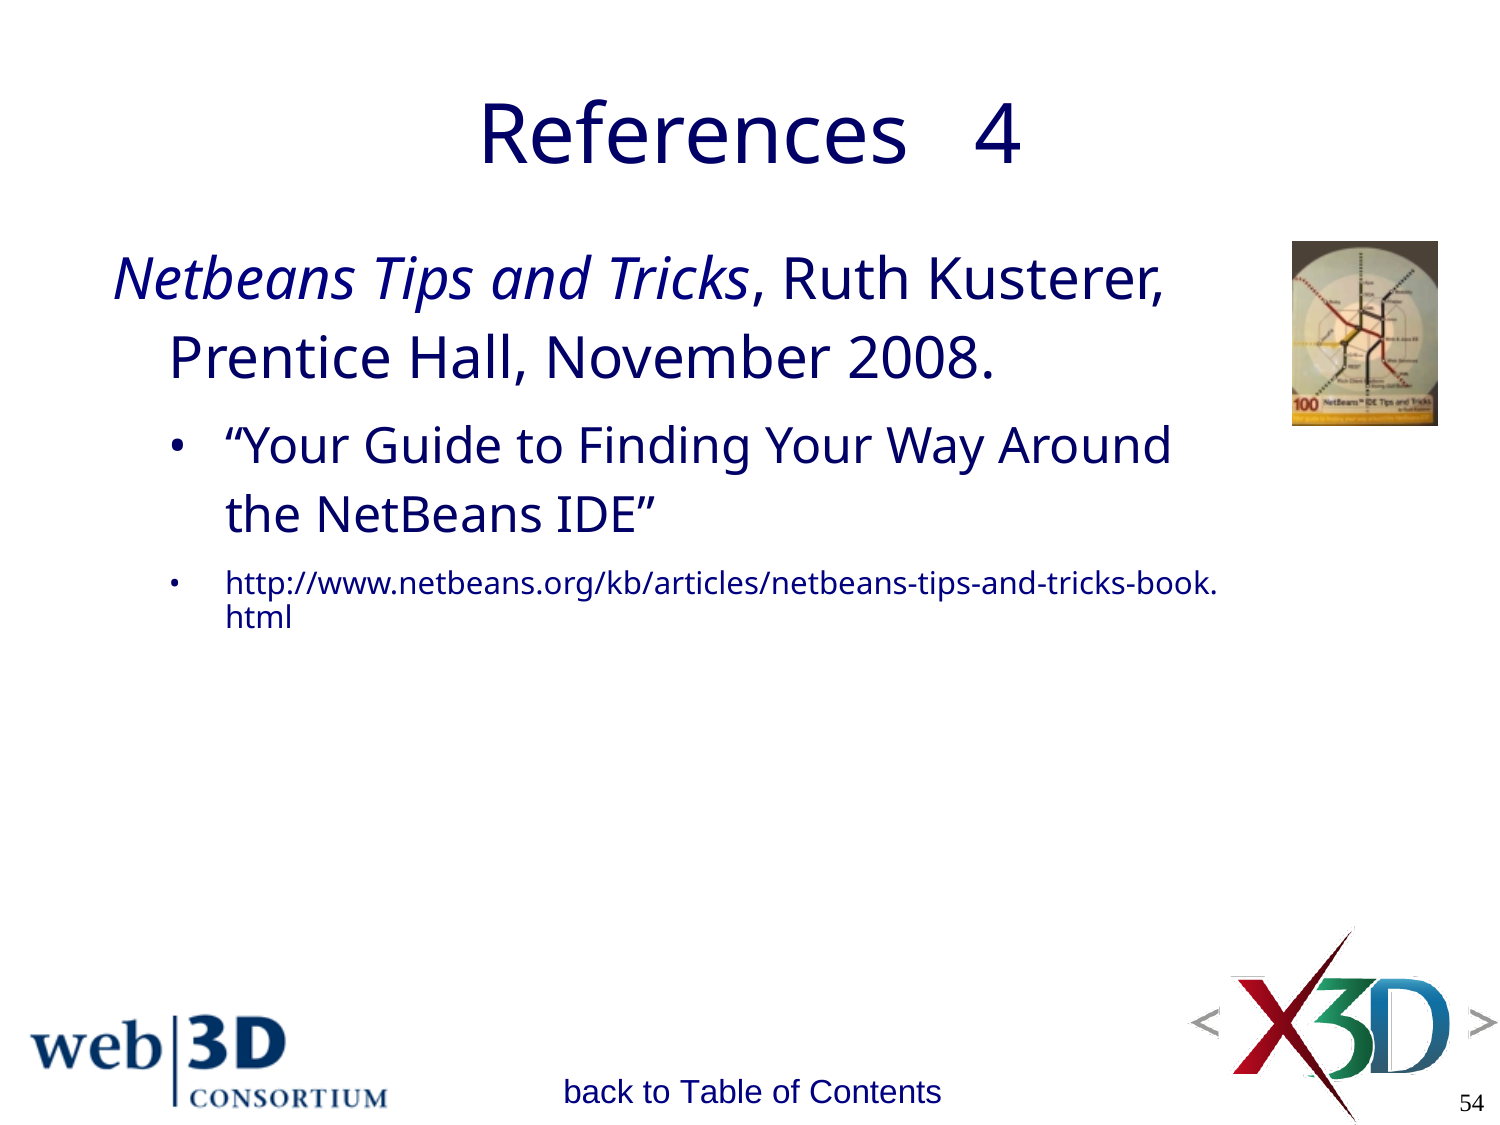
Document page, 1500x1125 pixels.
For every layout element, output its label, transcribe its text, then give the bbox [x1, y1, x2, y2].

picture [12, 998, 413, 1118]
picture [1292, 241, 1438, 426]
picture [1187, 926, 1500, 1125]
list Netbeans Tips and Tricks, Ruth Kusterer, Prentice Hall, November 2008. “Your Guide to Finding Your Way Around the NetBeans IDE” http://www.netbeans.org/kb/articles/netbeans-tips-and-tricks-book.html [112, 237, 1238, 986]
text_box back to Table of Contents [548, 1066, 958, 1119]
title References 4 [112, 44, 1388, 218]
